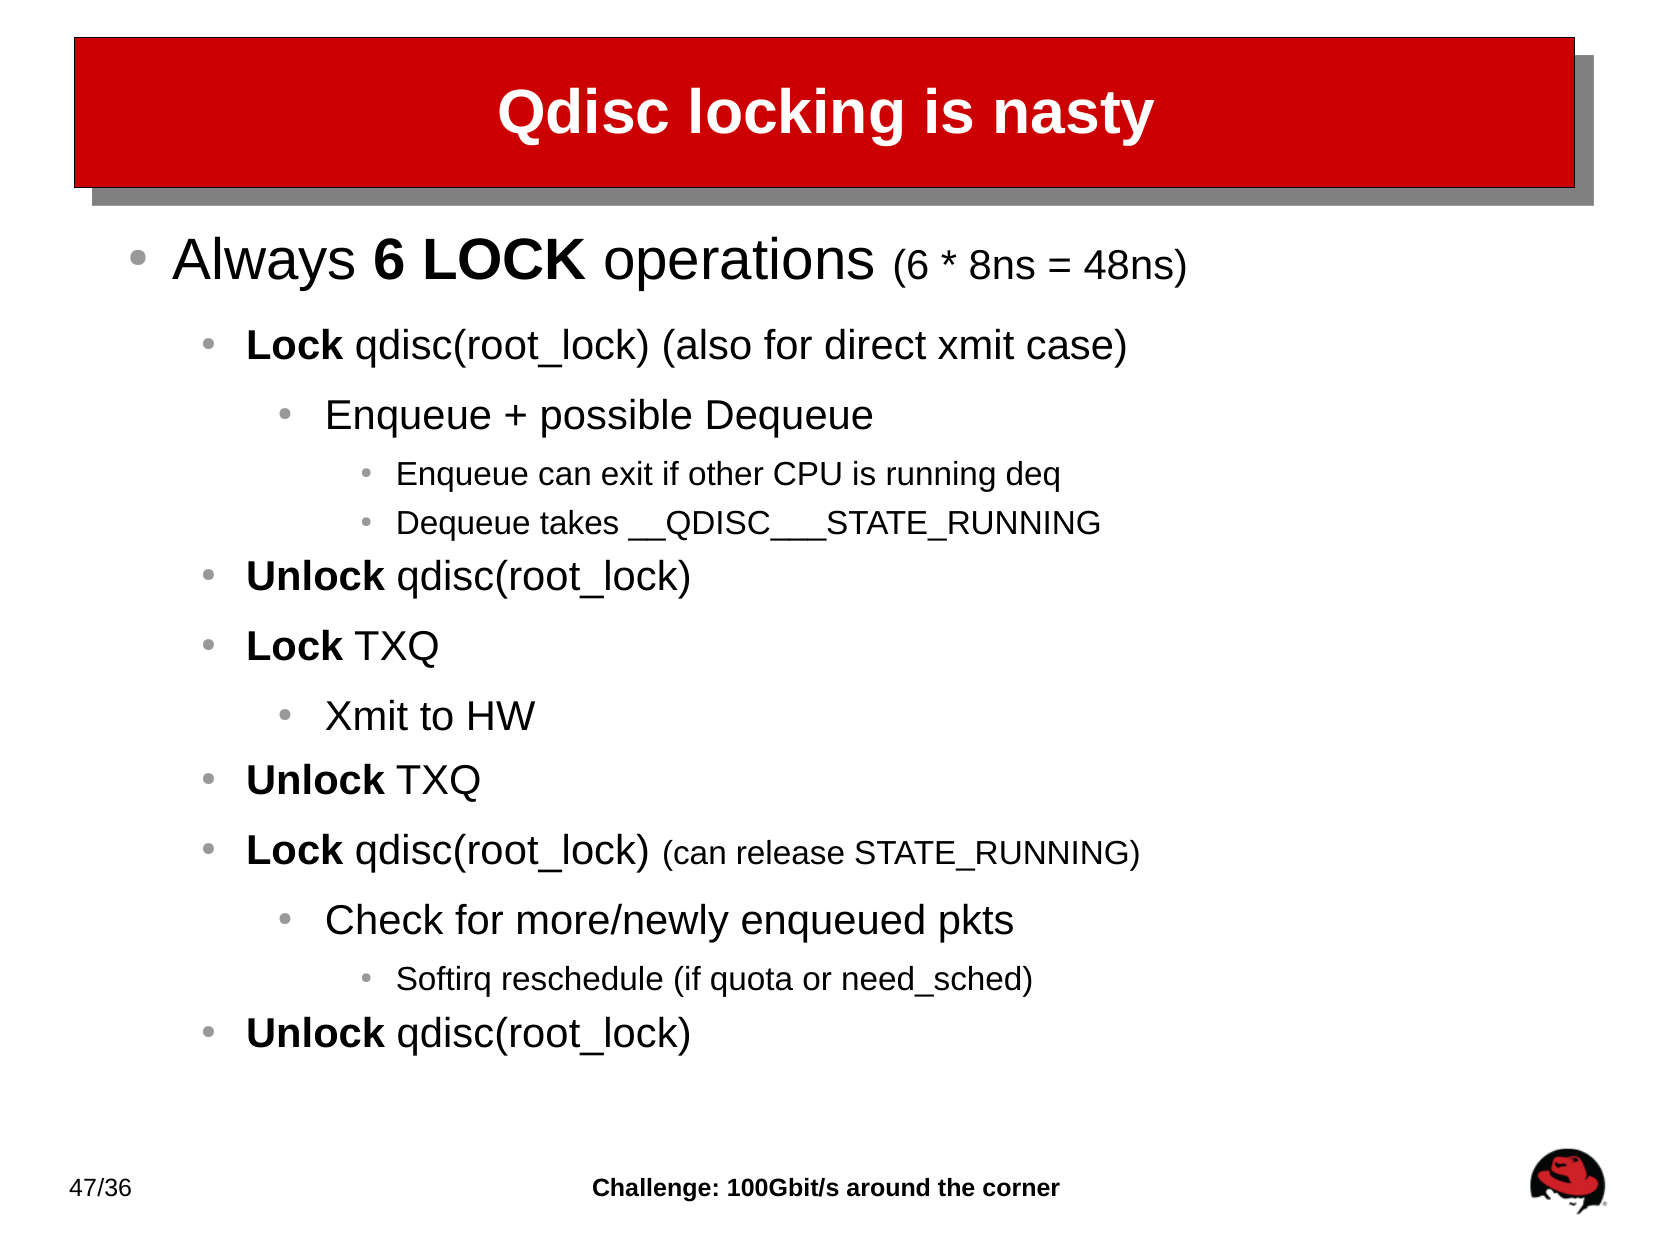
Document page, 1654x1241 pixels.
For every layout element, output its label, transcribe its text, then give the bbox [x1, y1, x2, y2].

picture [1538, 1146, 1613, 1224]
list Always 6 LOCK operations (6 * 8ns = 48ns) Lock qdisc(root_lock) (also for direct xmit case) Enqueue + possible Dequeue Enqueue can exit if other CPU is running deq Dequeue takes __QDISC___STATE_RUNNING Unlock qdisc(root_lock) Lock TXQ Xmit to HW Unlock TXQ Lock qdisc(root_lock) (can release STATE_RUNNING) Check for more/newly enqueued pkts Softirq reschedule (if quota or need_sched) Unlock qdisc(root_lock) [112, 227, 1538, 1241]
title Qdisc locking is nasty [116, 37, 1538, 188]
